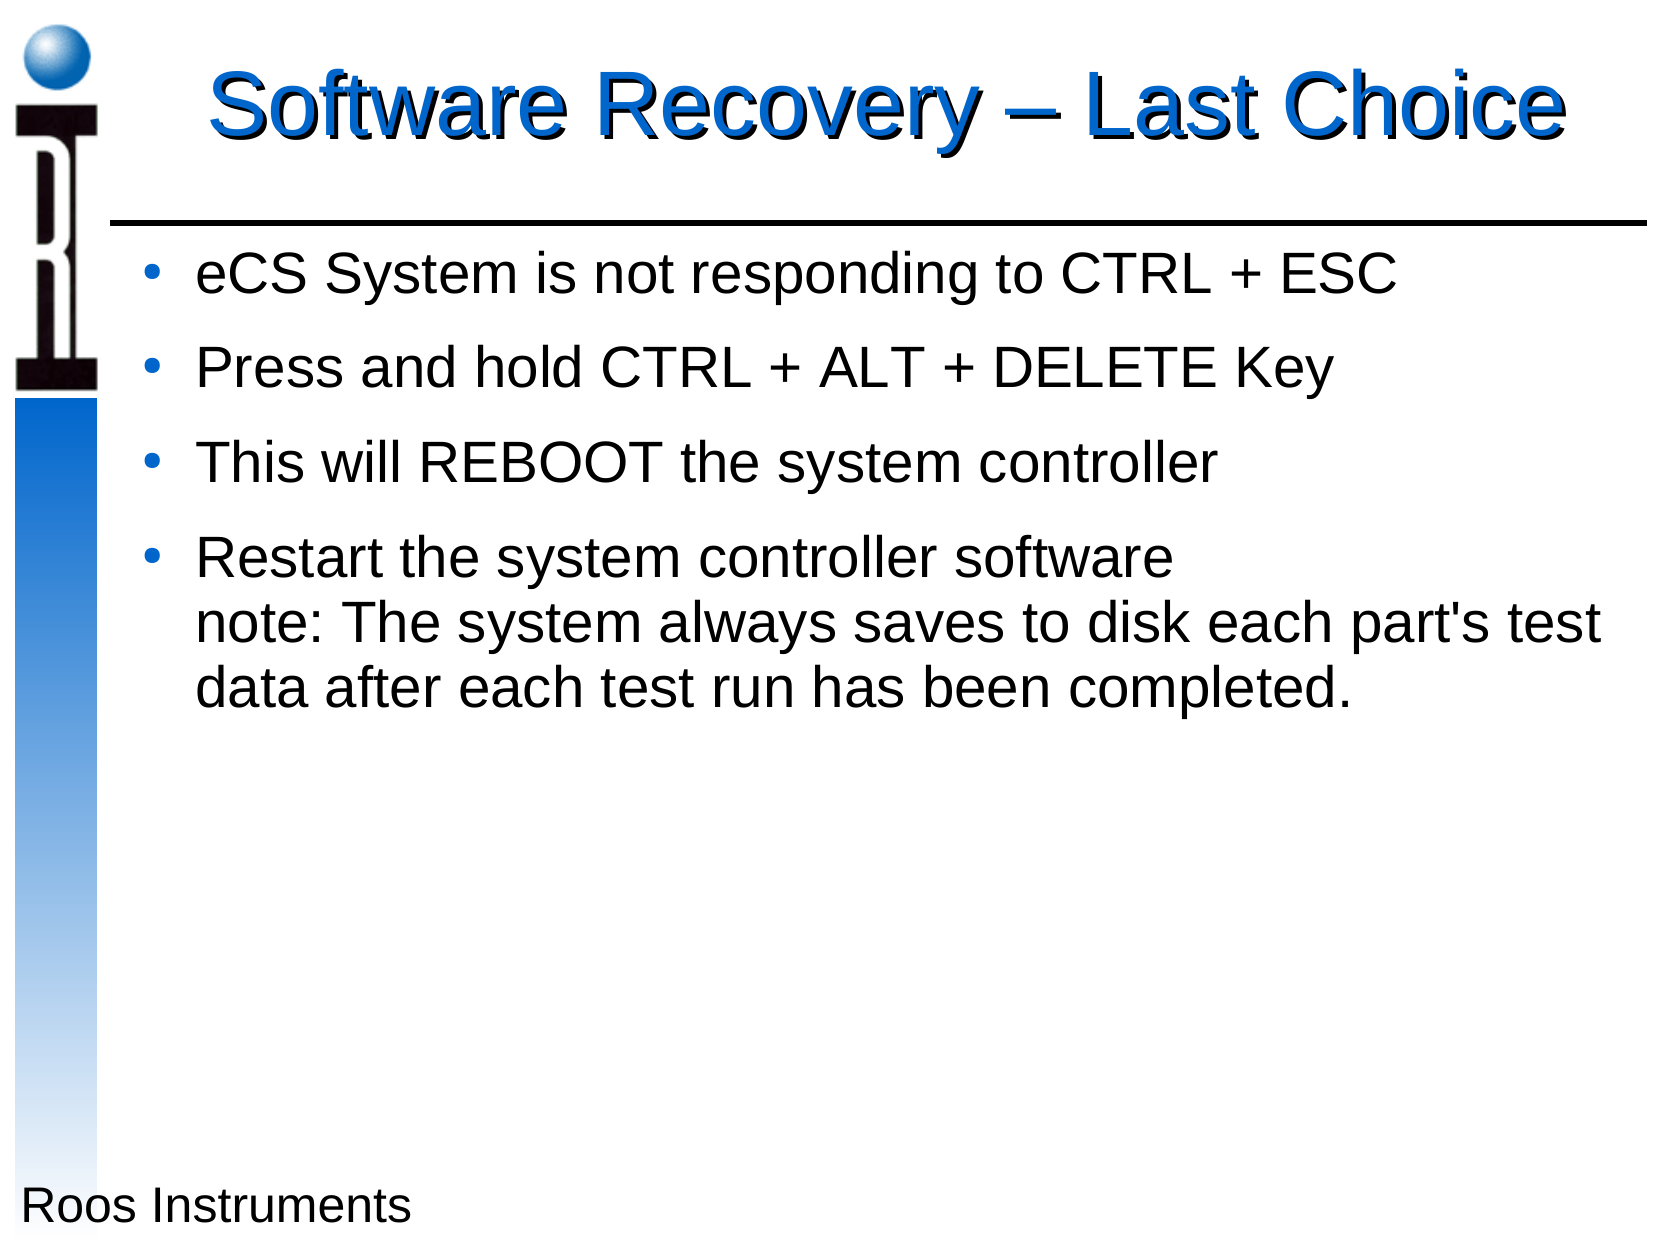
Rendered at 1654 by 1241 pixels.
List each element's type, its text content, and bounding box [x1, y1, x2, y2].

picture [11, 20, 103, 398]
list eCS System is not responding to CTRL + ESC Press and hold CTRL + ALT + DELETE Key This will REBOOT the system controller Restart the system controller software note: The system always saves to disk each part's test data after each test run has been completed. [124, 240, 1654, 1109]
title Software Recovery – Last Choice [121, 0, 1654, 208]
